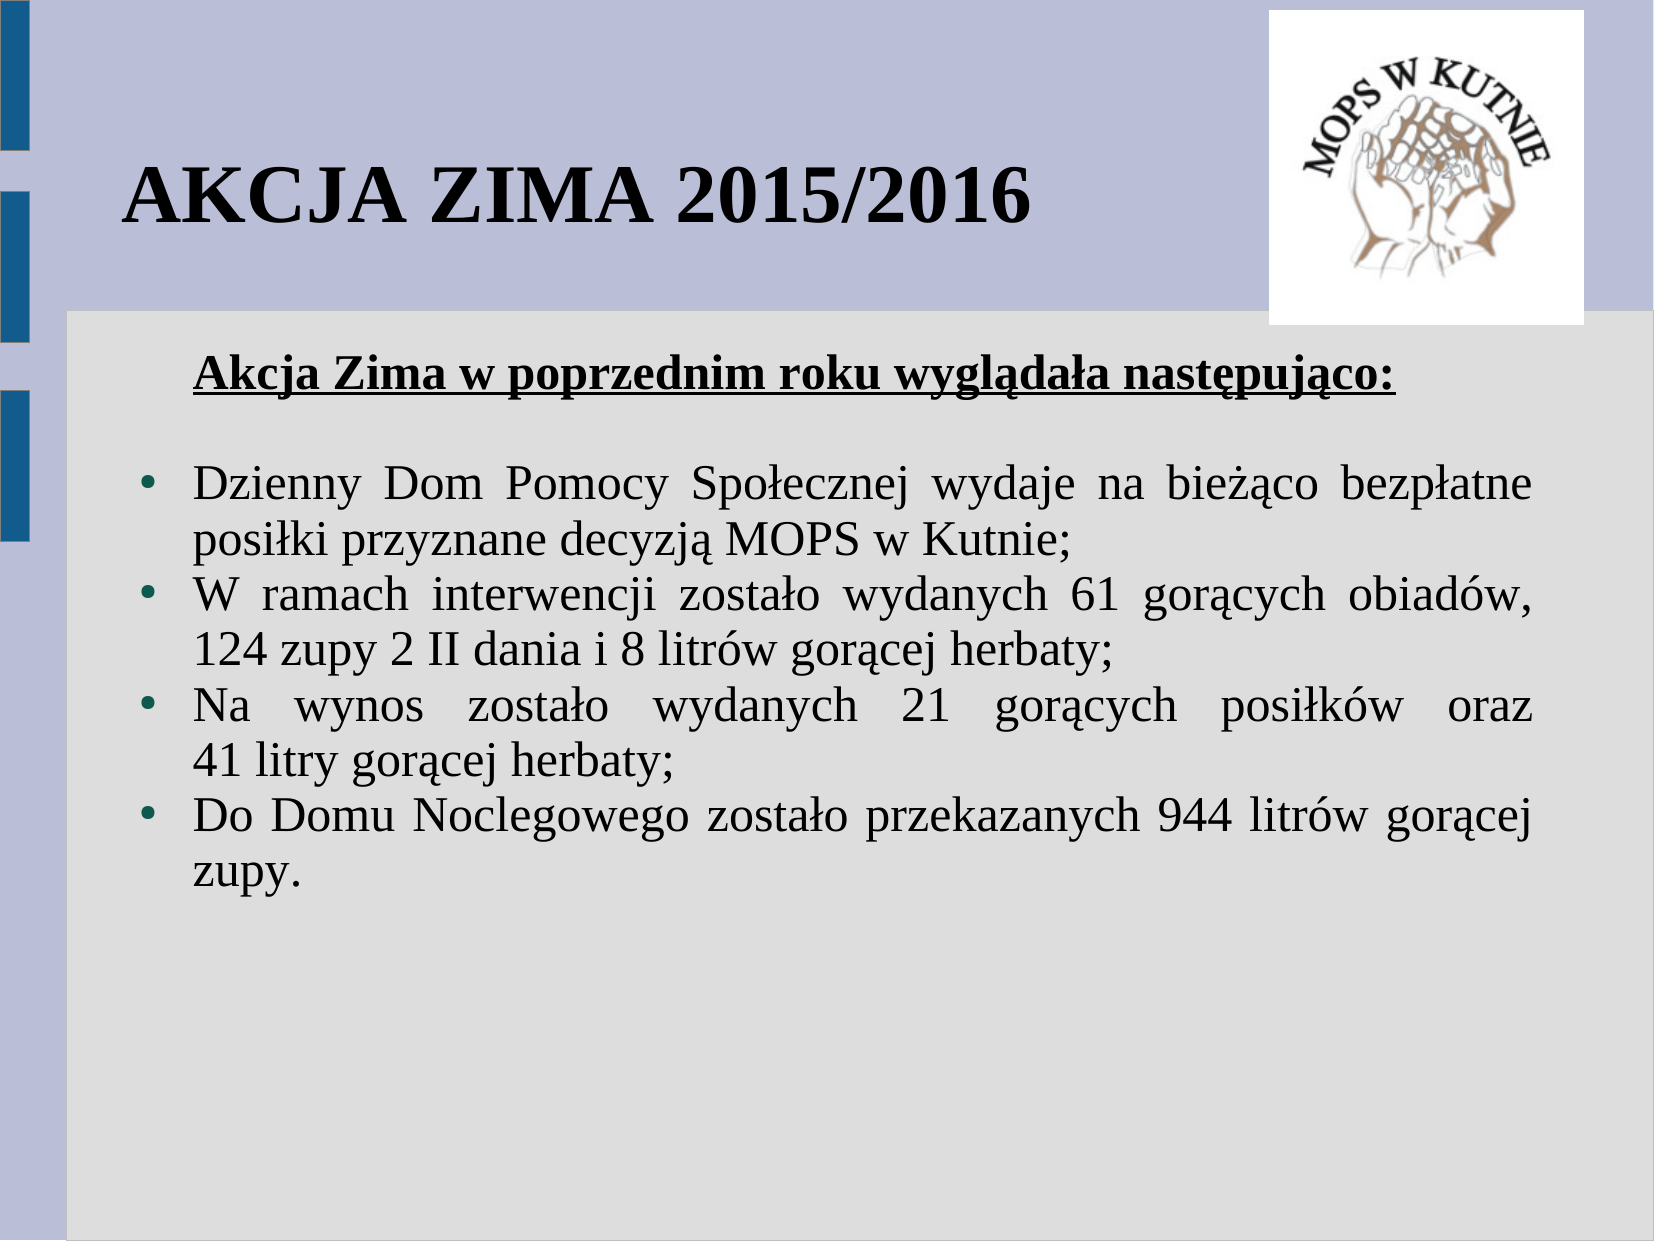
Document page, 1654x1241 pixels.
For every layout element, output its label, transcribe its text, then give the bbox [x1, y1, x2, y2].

list Akcja Zima w poprzednim roku wyglądała następująco: Dzienny Dom Pomocy Społecznej wydaje na bieżąco bezpłatne posiłki przyznane decyzją MOPS w Kutnie; W ramach interwencji zostało wydanych 61 gorących obiadów, 124 zupy 2 II dania i 8 litrów gorącej herbaty; Na wynos zostało wydanych 21 gorących posiłków oraz 41 litry gorącej herbaty; Do Domu Noclegowego zostało przekazanych 944 litrów gorącej zupy. [121, 344, 1534, 1241]
title AKCJA ZIMA 2015/2016 [121, 91, 1269, 299]
picture [1269, 10, 1584, 325]
